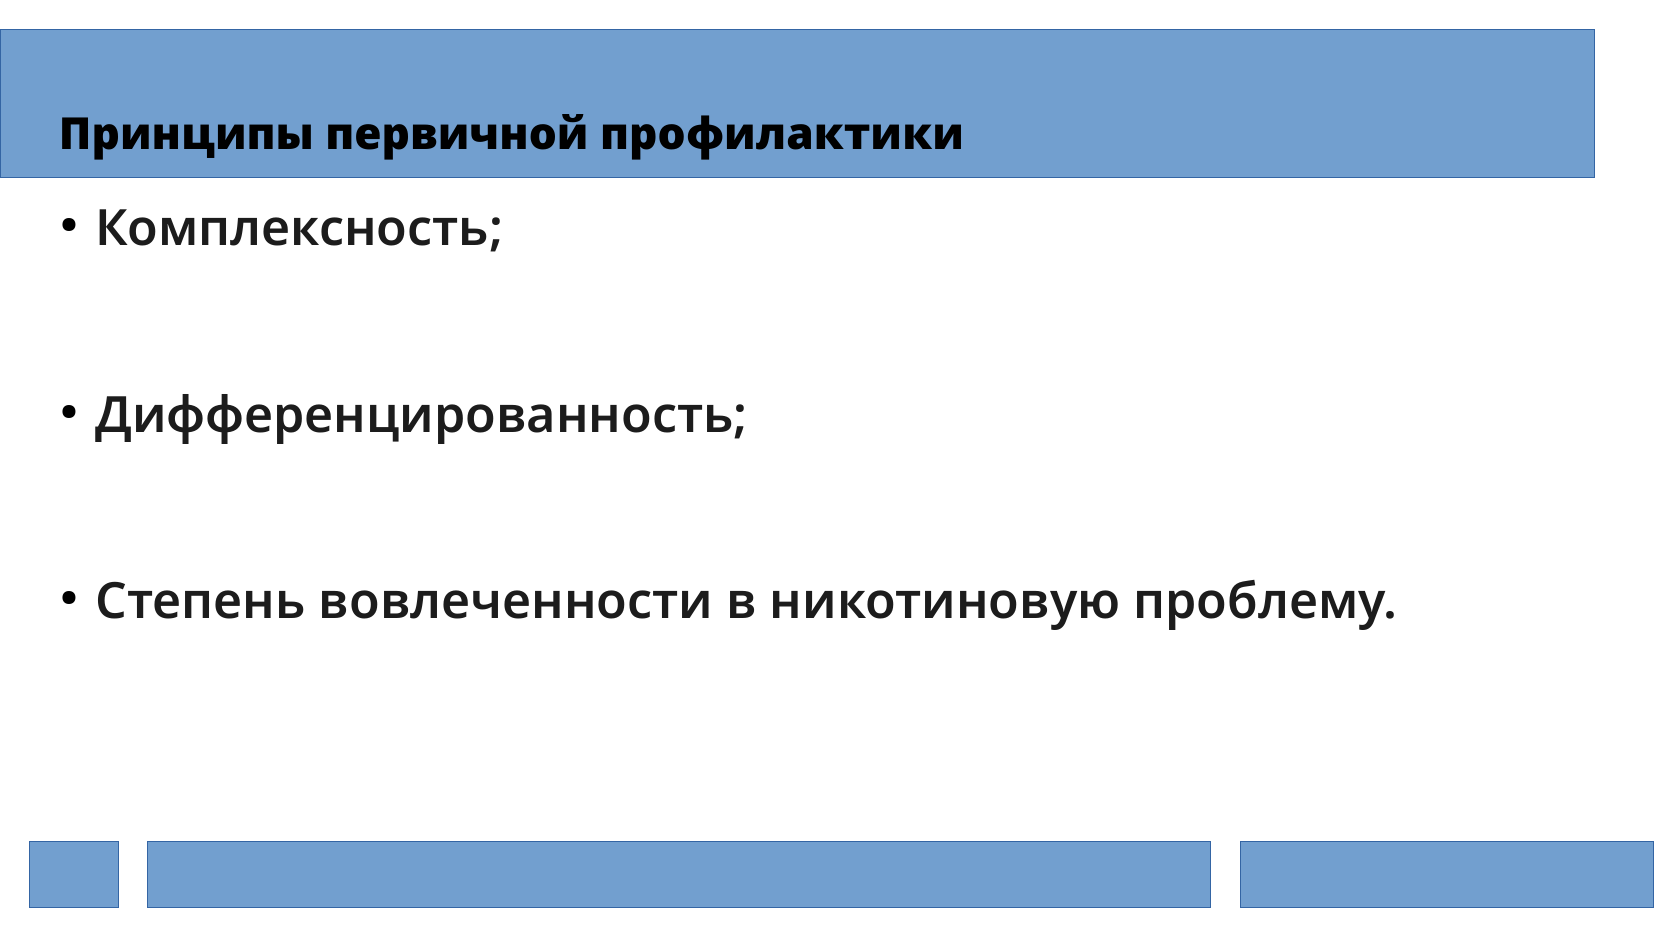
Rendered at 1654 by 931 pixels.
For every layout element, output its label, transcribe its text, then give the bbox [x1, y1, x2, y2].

list Комплексность; Дифференцированность; Степень вовлеченности в никотиновую проблему. [60, 192, 1566, 841]
title Принципы первичной профилактики [59, 44, 1595, 163]
